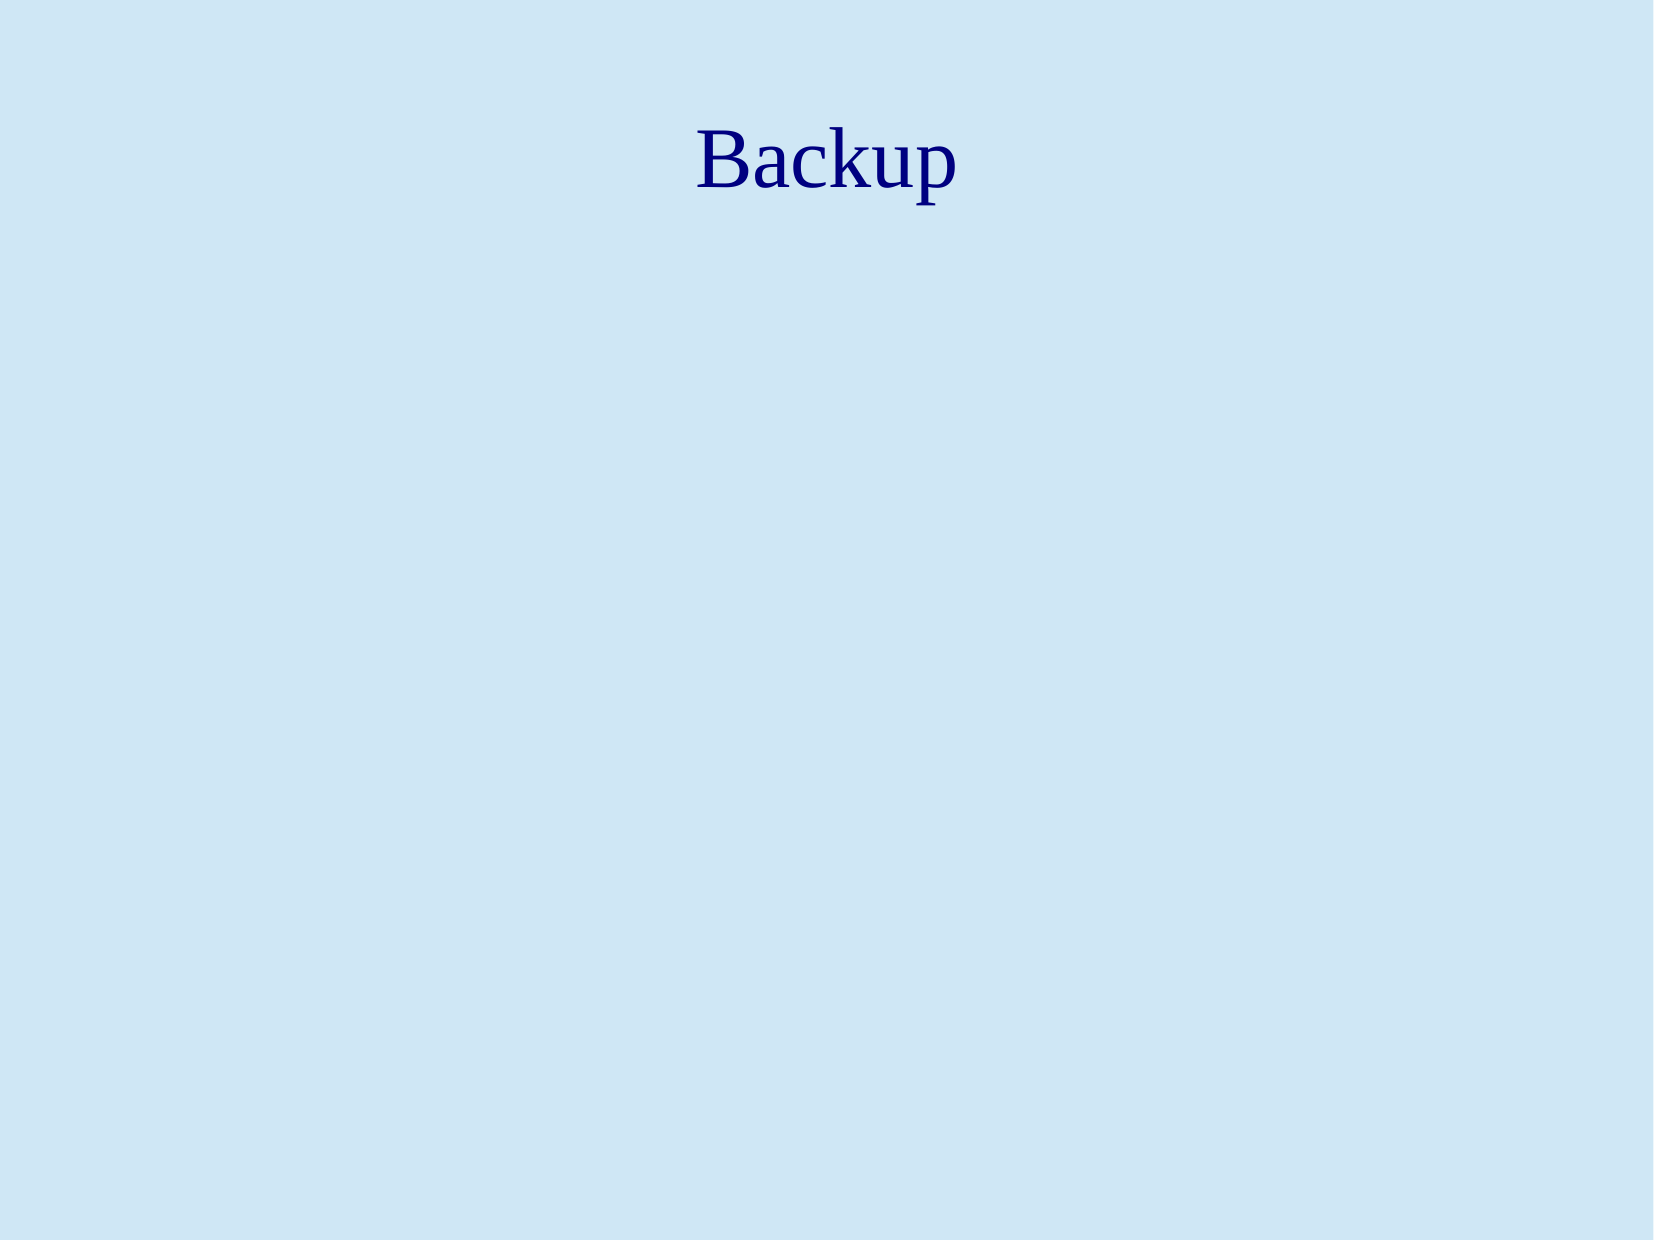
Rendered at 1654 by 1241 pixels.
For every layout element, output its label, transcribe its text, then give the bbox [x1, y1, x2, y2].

title Backup [82, 55, 1571, 263]
